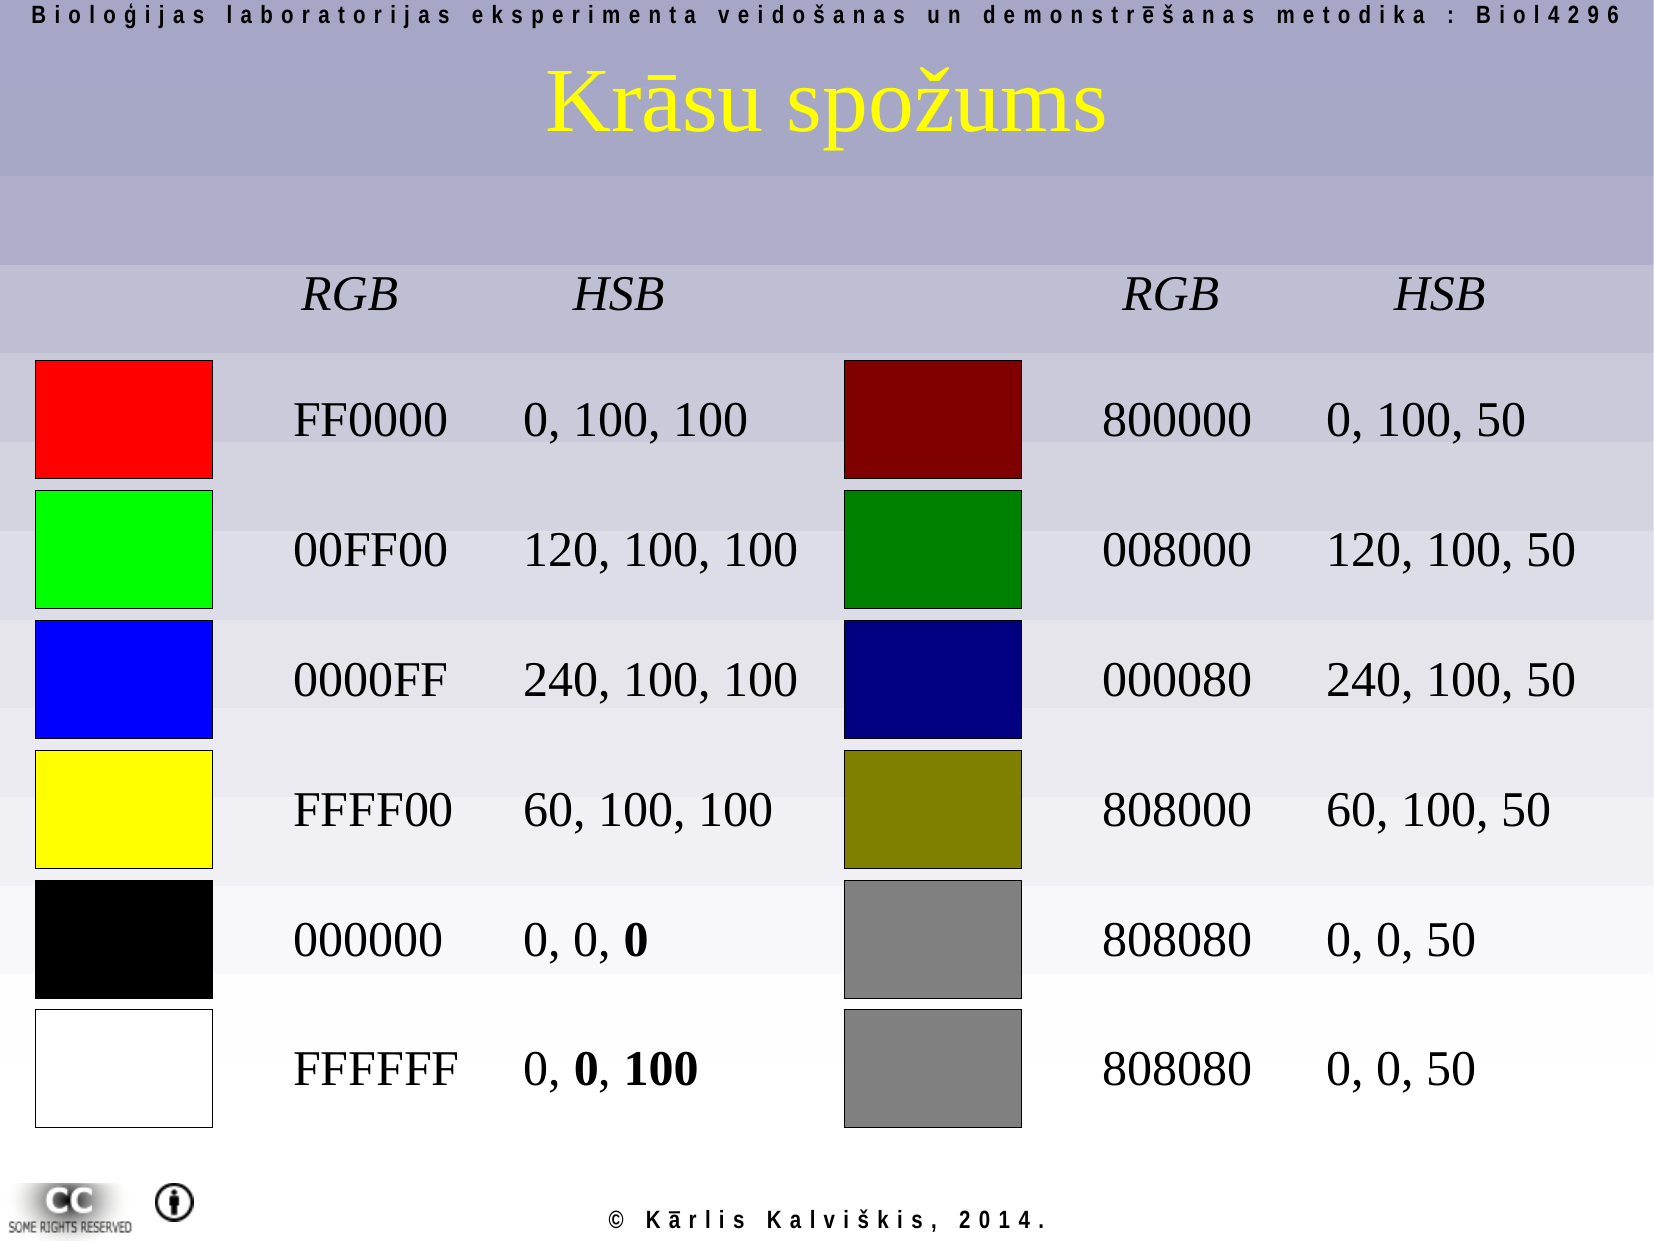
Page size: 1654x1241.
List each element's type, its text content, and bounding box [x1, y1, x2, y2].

text_box 120, 100, 100 [523, 520, 799, 578]
text_box FFFF00 [293, 781, 455, 837]
text_box [844, 750, 1022, 869]
text_box 0, 0, 100 [523, 1040, 704, 1098]
text_box 0, 0, 0 [523, 910, 762, 968]
text_box [35, 1009, 213, 1128]
text_box HSB [1393, 265, 1486, 322]
text_box 000080 [1102, 651, 1253, 707]
text_box [844, 360, 1022, 479]
text_box 008000 [1102, 521, 1253, 577]
text_box 60, 100, 50 [1326, 781, 1552, 837]
text_box RGB [1122, 265, 1220, 322]
text_box 800000 [1102, 391, 1253, 447]
text_box 808080 [1102, 911, 1253, 967]
text_box 120, 100, 50 [1326, 521, 1577, 577]
text_box 808000 [1102, 781, 1253, 837]
text_box [35, 750, 213, 869]
text_box [35, 360, 213, 479]
text_box 240, 100, 100 [523, 650, 799, 708]
text_box 808080 [1102, 1041, 1253, 1097]
text_box [35, 490, 213, 609]
text_box FF0000 [293, 391, 449, 447]
text_box 000000 [293, 911, 444, 967]
text_box 0, 0, 50 [1326, 1041, 1477, 1097]
text_box [844, 490, 1022, 609]
text_box FFFFFF [293, 1041, 460, 1097]
picture [0, 0, 1654, 1241]
text_box 00FF00 [293, 521, 449, 577]
text_box 240, 100, 50 [1326, 651, 1577, 707]
text_box 0, 0, 50 [1326, 911, 1477, 967]
text_box [35, 880, 213, 999]
text_box 60, 100, 100 [523, 780, 774, 838]
text_box [844, 1009, 1022, 1128]
text_box [844, 620, 1022, 739]
text_box [35, 620, 213, 739]
text_box 0, 100, 100 [523, 390, 749, 448]
text_box RGB [301, 265, 399, 322]
text_box HSB [572, 265, 665, 322]
text_box 0, 100, 50 [1326, 391, 1527, 447]
text_box 0000FF [293, 651, 449, 707]
text_box [844, 880, 1022, 999]
title Krāsu spožums [29, 49, 1625, 296]
